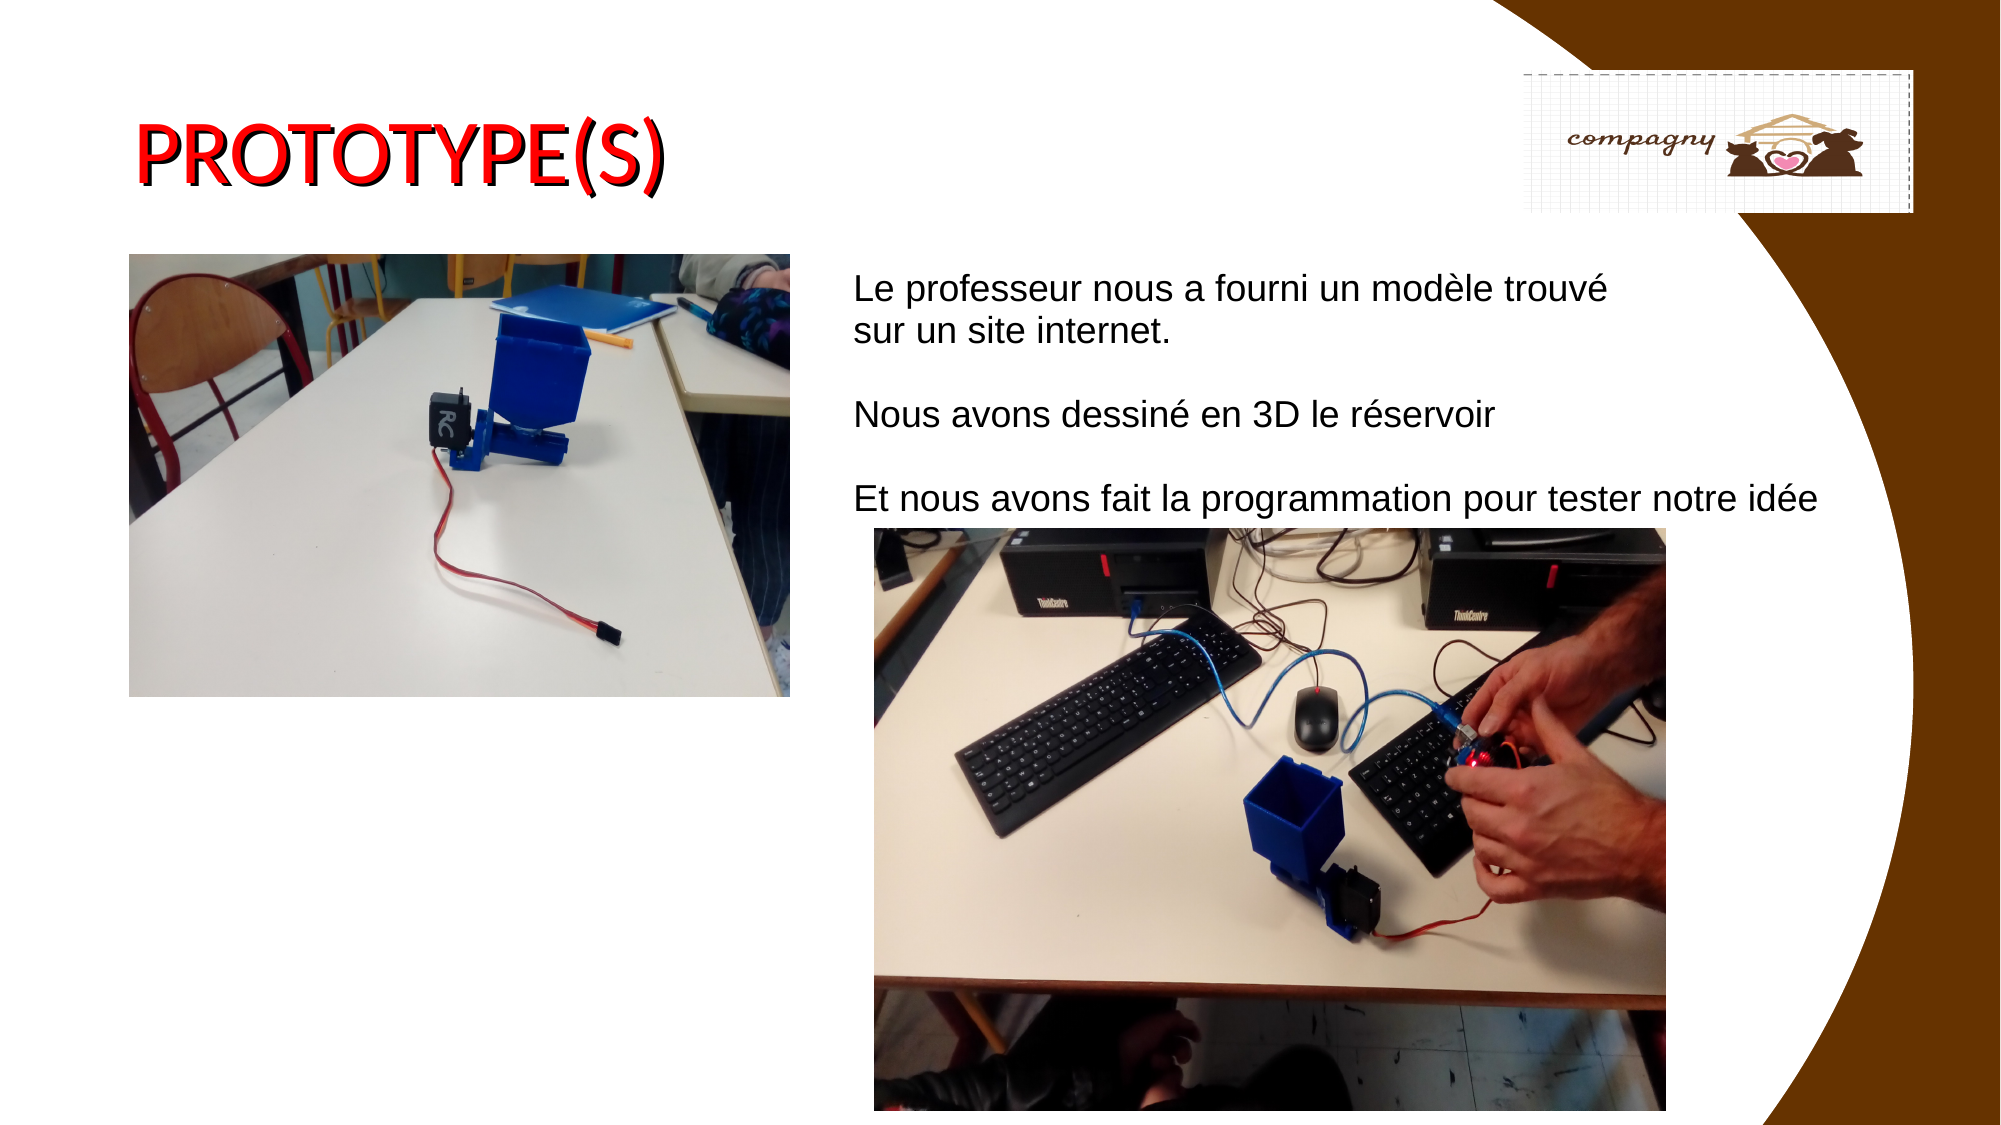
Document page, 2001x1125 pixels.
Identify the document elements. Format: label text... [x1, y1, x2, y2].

text_box PROTOTYPE(S) [118, 83, 1726, 211]
text_box Le professeur nous a fourni un modèle trouvé sur un site internet. Nous avons dessiné en 3D le réservoir Et nous avons fait la programmation pour tester notre idée [838, 259, 1878, 527]
picture [129, 254, 790, 697]
picture [874, 528, 1666, 1111]
picture [1523, 70, 1914, 213]
